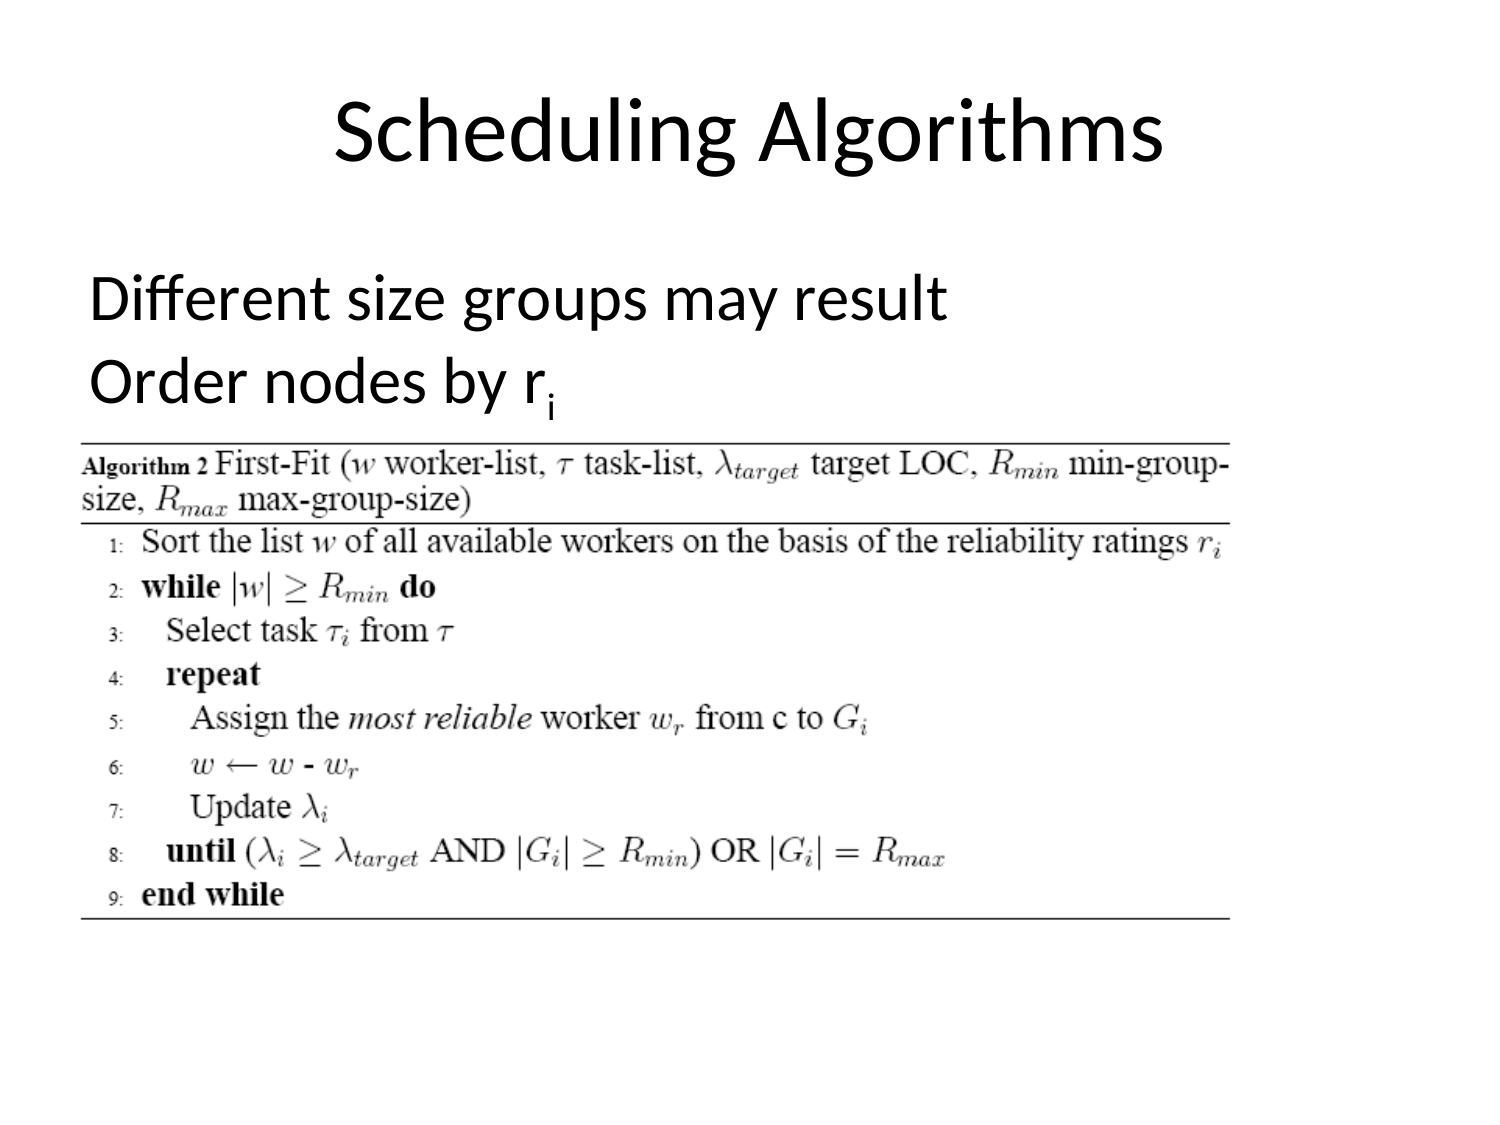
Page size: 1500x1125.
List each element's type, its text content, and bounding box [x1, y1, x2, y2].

picture [75, 437, 1238, 923]
title Scheduling Algorithms [75, 45, 1426, 233]
list Different size groups may result Order nodes by ri [75, 262, 1426, 1006]
